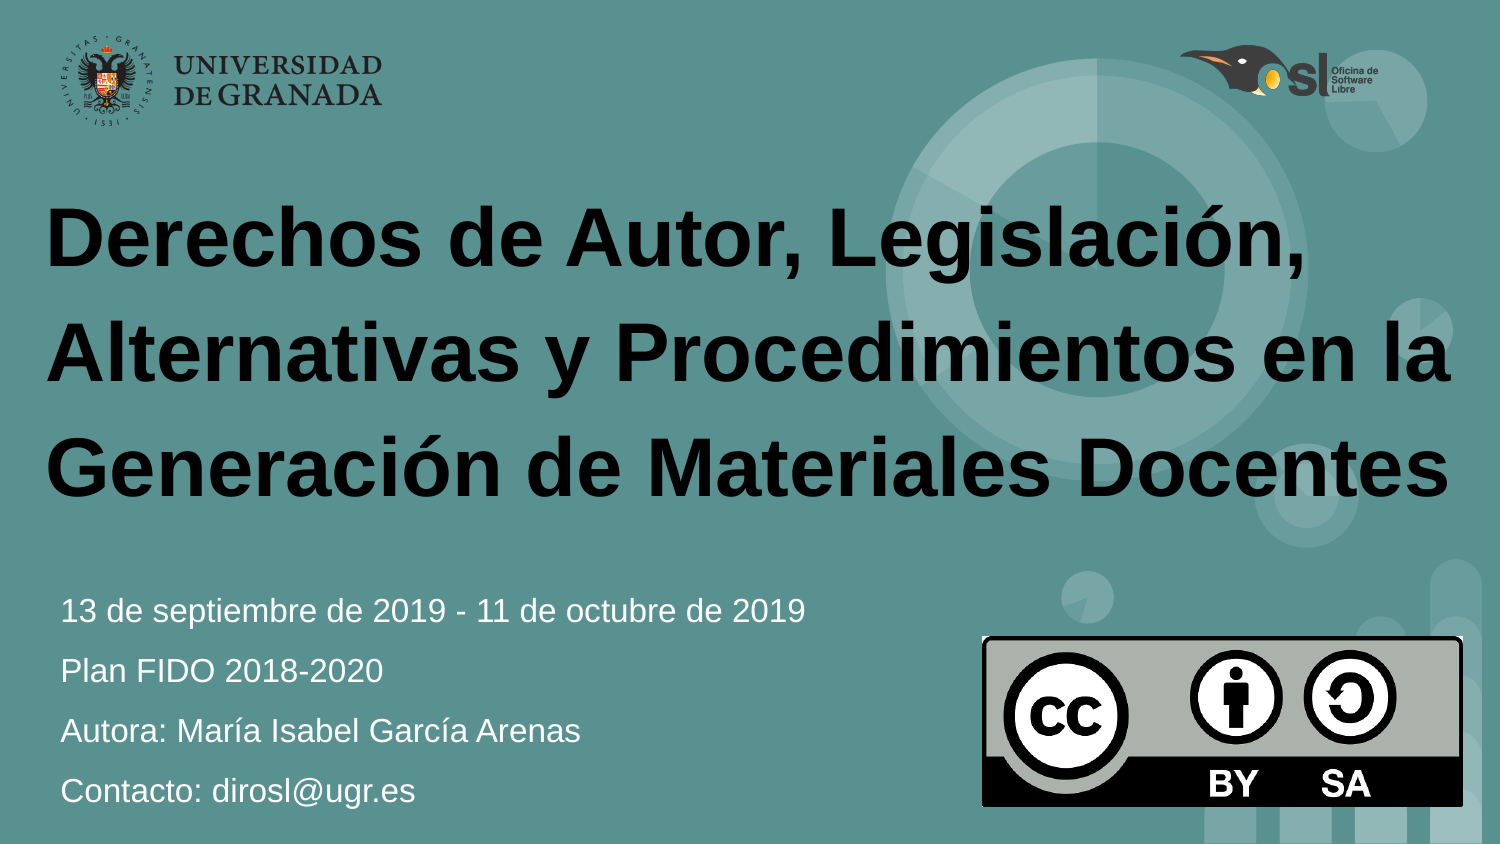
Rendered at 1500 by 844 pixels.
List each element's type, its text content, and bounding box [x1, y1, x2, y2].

picture [1176, 25, 1404, 102]
picture [61, 36, 382, 102]
subtitle 13 de septiembre de 2019 - 11 de octubre de 2019 Plan FIDO 2018-2020 Autora: María Isabel García Arenas Contacto: dirosl@ugr.es [45, 554, 904, 844]
picture [982, 636, 1463, 807]
title Derechos de Autor, Legislación, Alternativas y Procedimientos en la Generación de Materiales Docentes [45, 102, 1495, 579]
